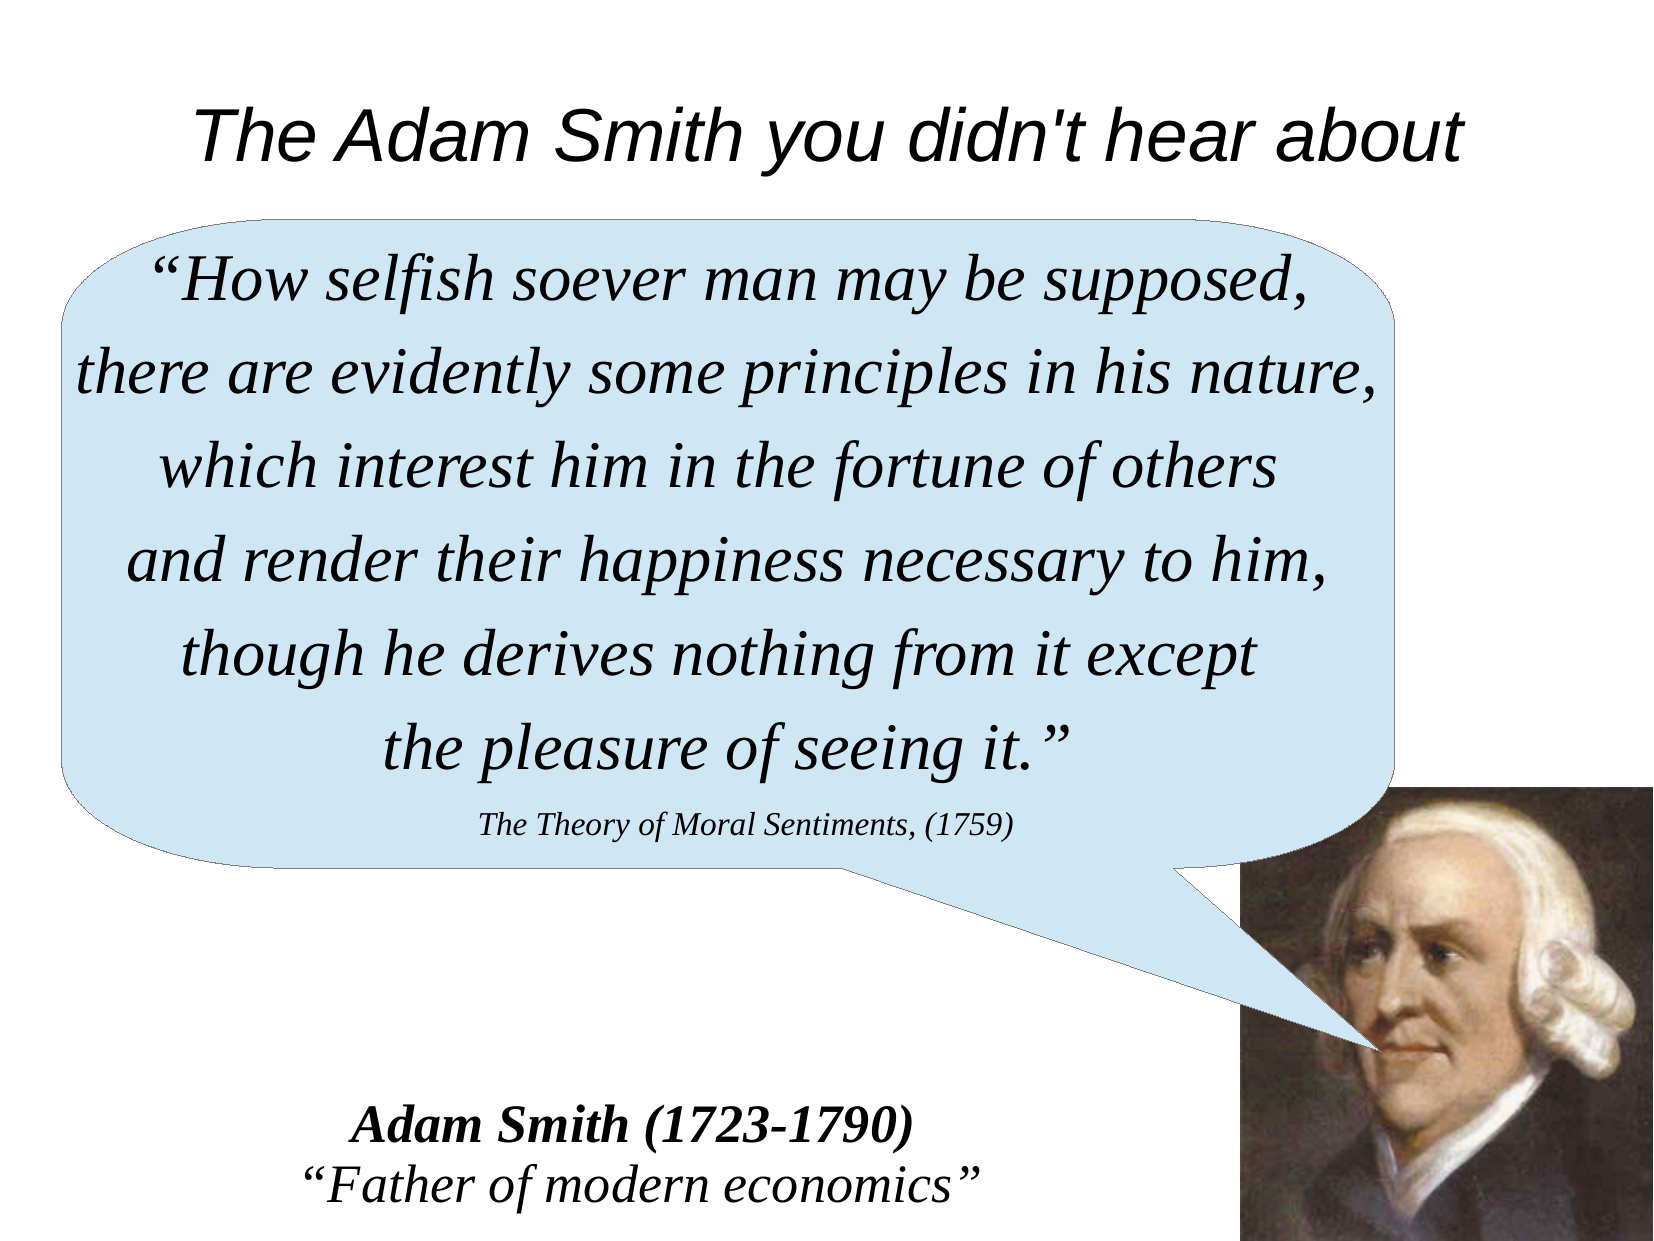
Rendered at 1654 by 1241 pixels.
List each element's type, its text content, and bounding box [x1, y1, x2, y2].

text_box “How selfish soever man may be supposed, there are evidently some principles in his nature, which interest him in the fortune of others and render their happiness necessary to him, though he derives nothing from it except the pleasure of seeing it.” The Theory of Moral Sentiments, (1759) [61, 219, 1395, 1052]
title The Adam Smith you didn't hear about [0, 31, 1653, 239]
picture [1240, 787, 1653, 1241]
text_box Adam Smith (1723-1790) “Father of modern economics” [38, 1086, 1243, 1217]
